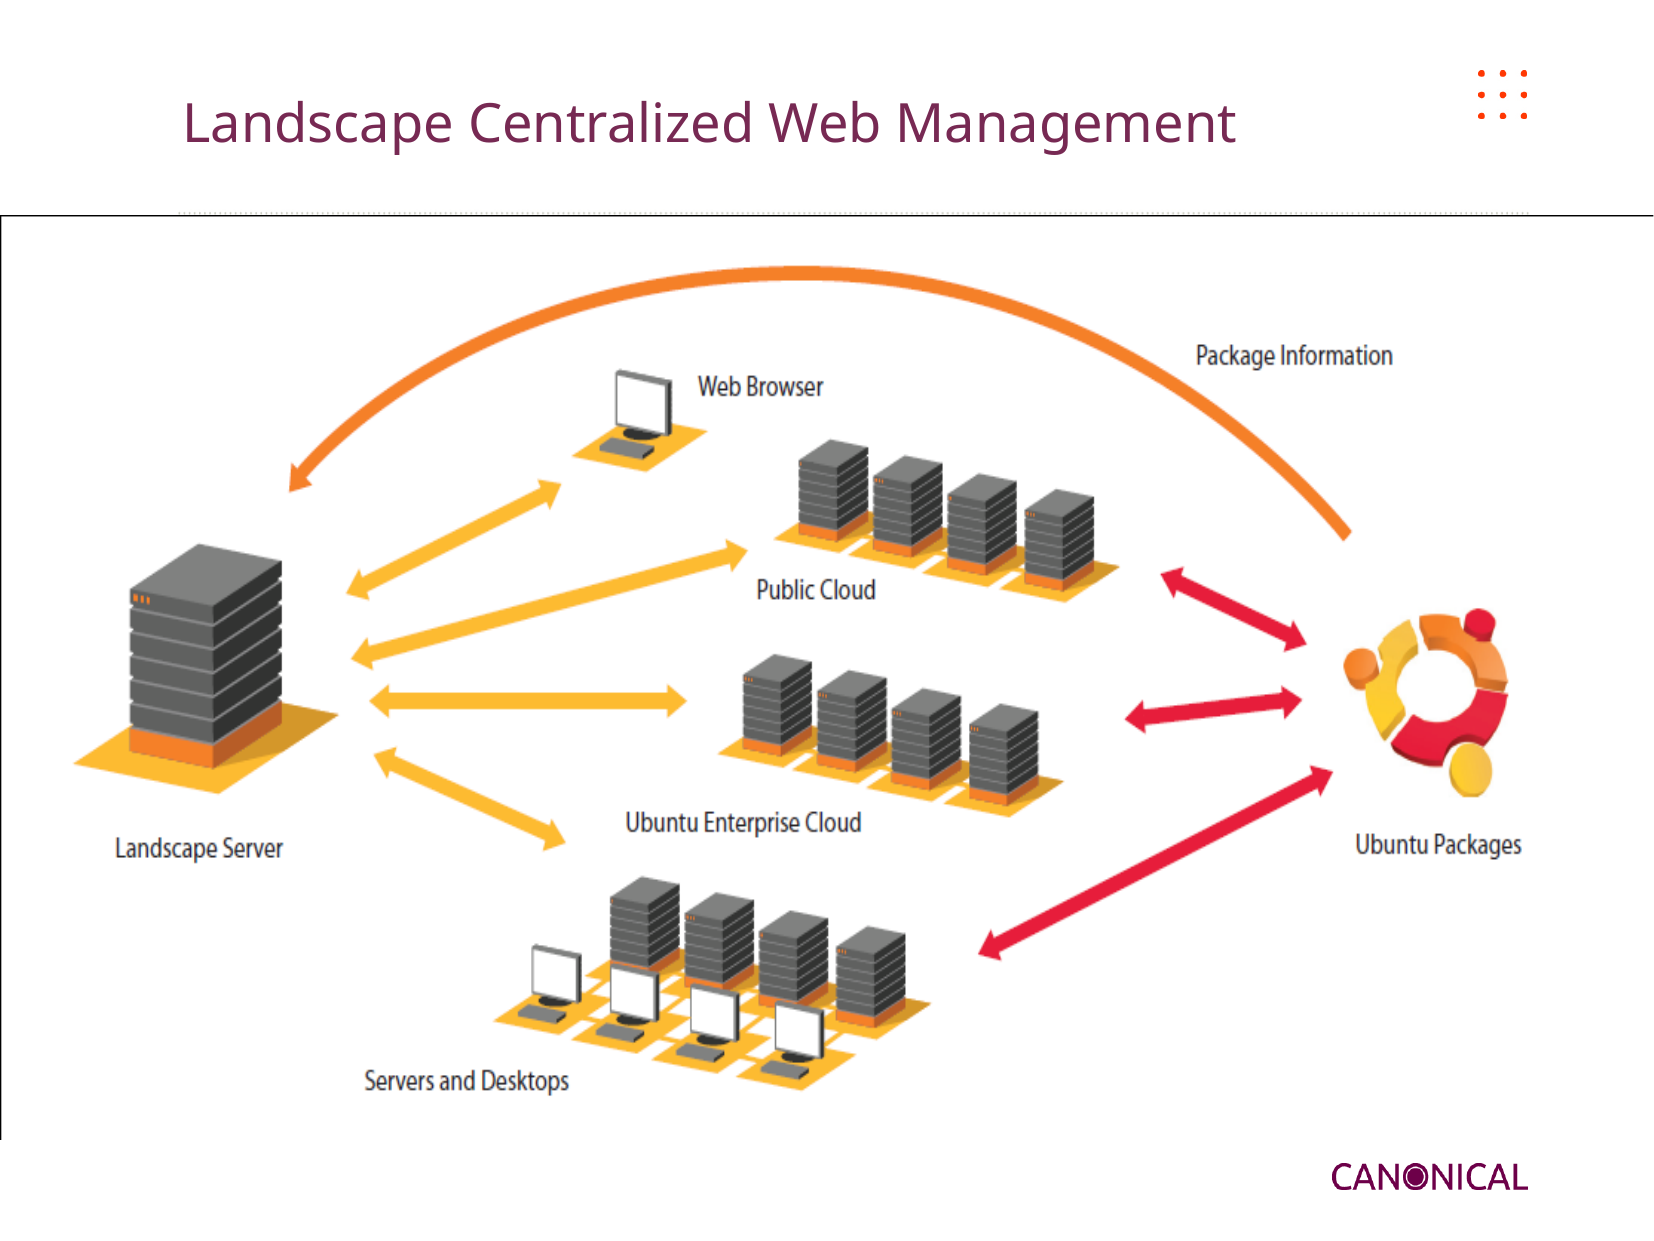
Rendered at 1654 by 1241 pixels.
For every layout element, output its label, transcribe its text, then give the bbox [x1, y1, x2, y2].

picture [1332, 1163, 1528, 1190]
text_box Landscape Centralized Web Management [167, 76, 1221, 204]
picture [1478, 70, 1527, 119]
picture [0, 209, 1654, 1140]
